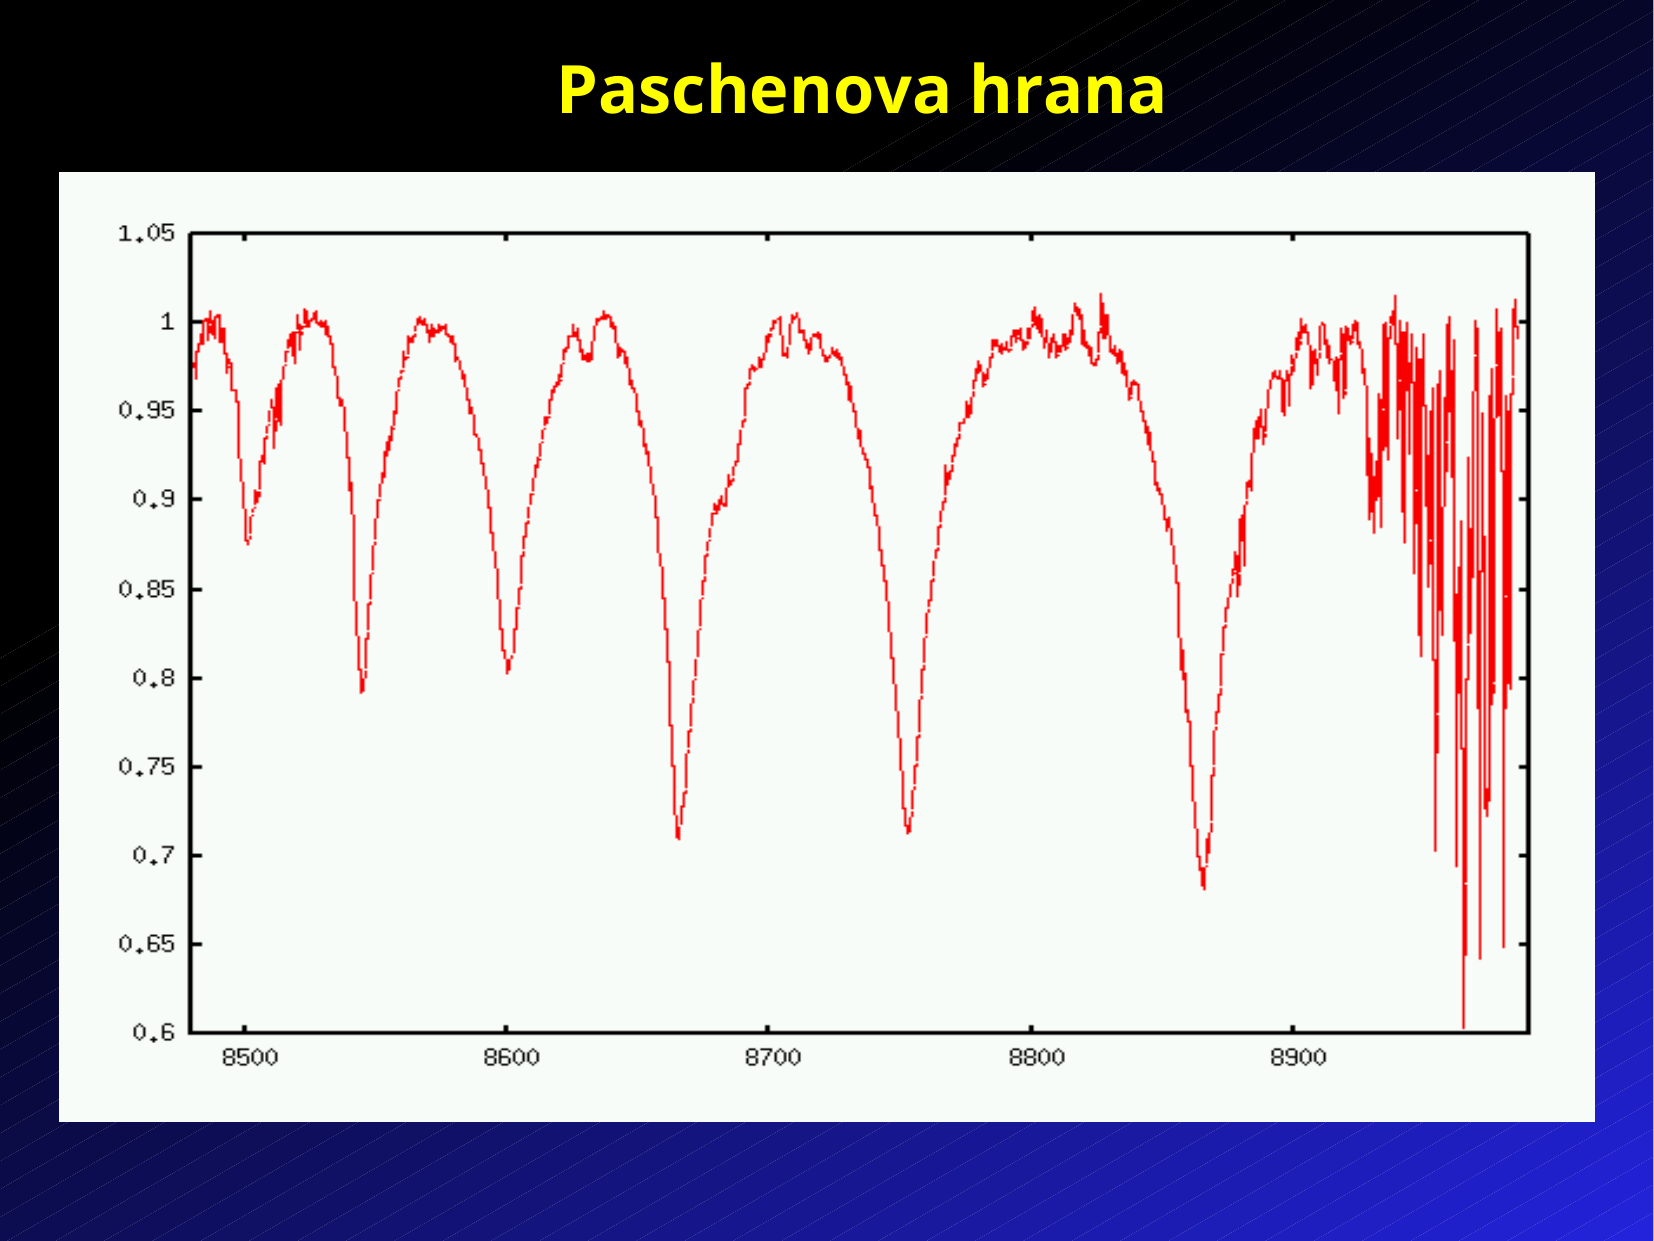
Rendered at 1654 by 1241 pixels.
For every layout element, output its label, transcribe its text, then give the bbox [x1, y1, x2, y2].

title Paschenova hrana [118, 27, 1607, 148]
picture [59, 172, 1595, 1123]
